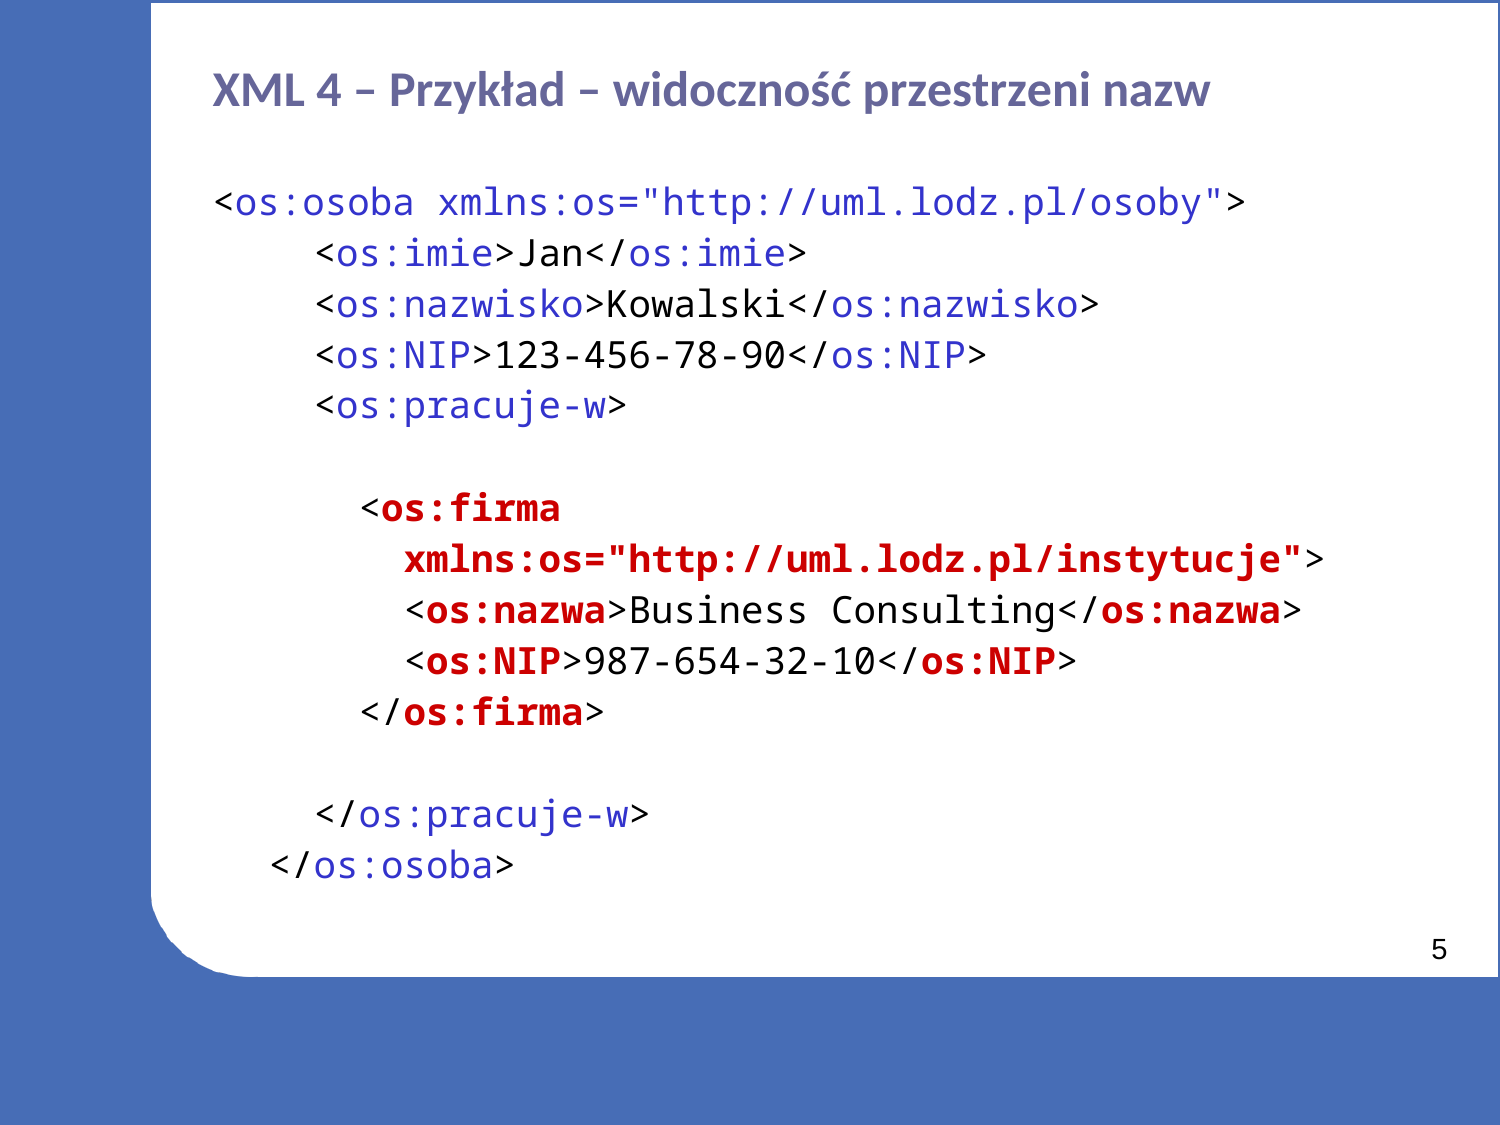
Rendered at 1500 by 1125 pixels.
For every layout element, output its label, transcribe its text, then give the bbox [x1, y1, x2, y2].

picture [0, 0, 1500, 1125]
list <os:osoba xmlns:os="http://uml.lodz.pl/osoby"> <os:imie>Jan</os:imie> <os:nazwisko>Kowalski</os:nazwisko> <os:NIP>123-456-78-90</os:NIP> <os:pracuje-w> <os:firma xmlns:os="http://uml.lodz.pl/instytucje"> <os:nazwa>Business Consulting</os:nazwa> <os:NIP>987-654-32-10</os:NIP> </os:firma> </os:pracuje-w> </os:osoba> [212, 174, 1448, 911]
title XML 4 – Przykład – widoczność przestrzeni nazw [212, 24, 1447, 164]
